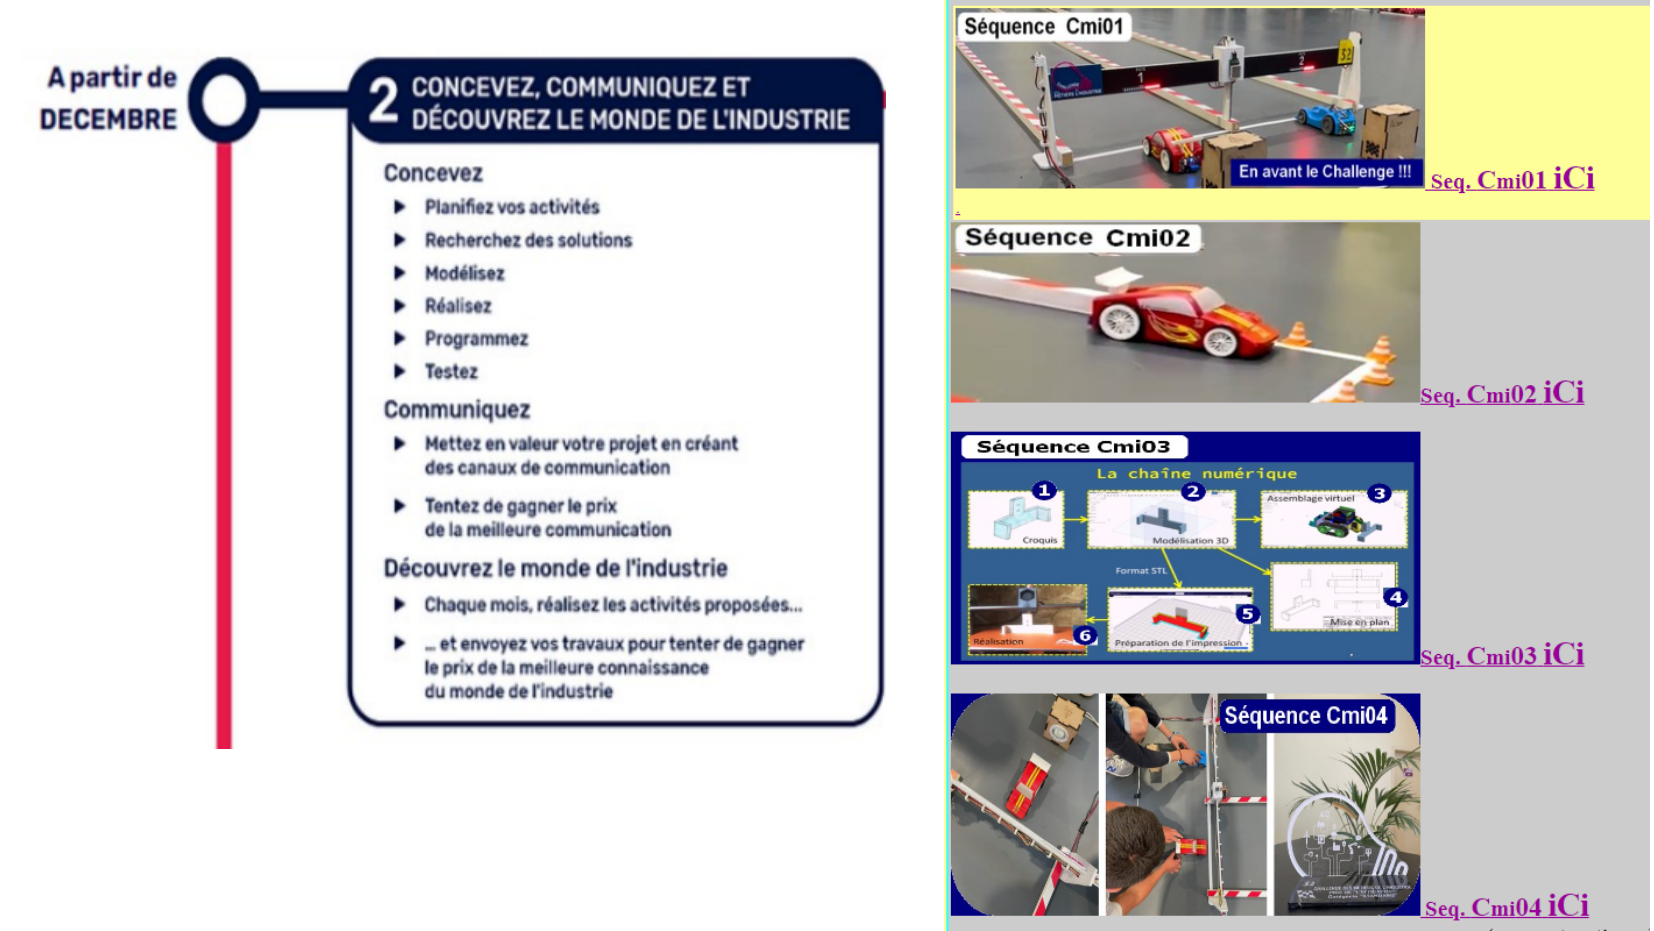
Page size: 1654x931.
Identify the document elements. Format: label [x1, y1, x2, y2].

picture [21, 29, 886, 749]
picture [944, 0, 1650, 931]
